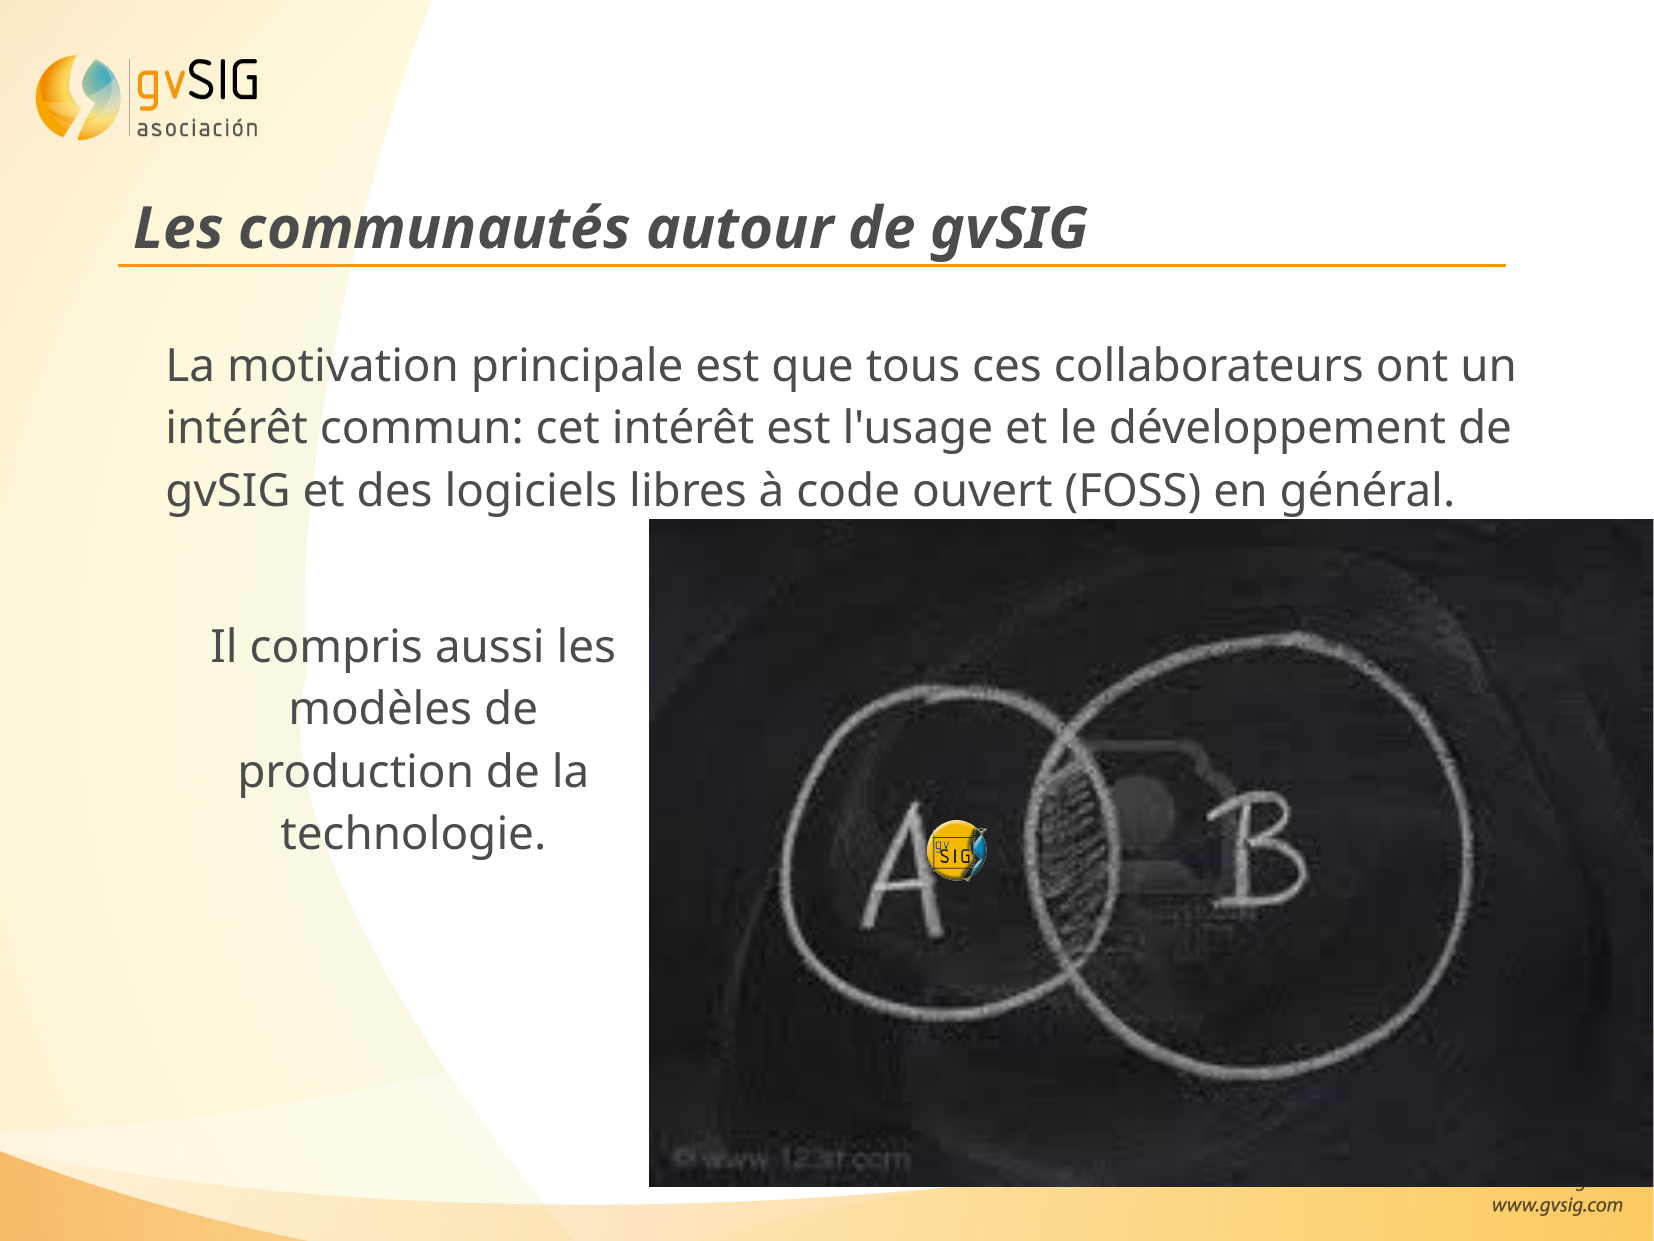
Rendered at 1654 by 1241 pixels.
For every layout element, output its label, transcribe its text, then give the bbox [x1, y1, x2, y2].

picture [0, 0, 1654, 1241]
text_box Il compris aussi les modèles de production de la technologie. [177, 561, 650, 916]
title Les communautés autour de gvSIG [118, 177, 1607, 276]
title La motivation principale est que tous ces collaborateurs ont un intérêt commun: cet intérêt est l'usage et le développement de gvSIG et des logiciels libres à code ouvert (FOSS) en général. [165, 319, 1613, 533]
